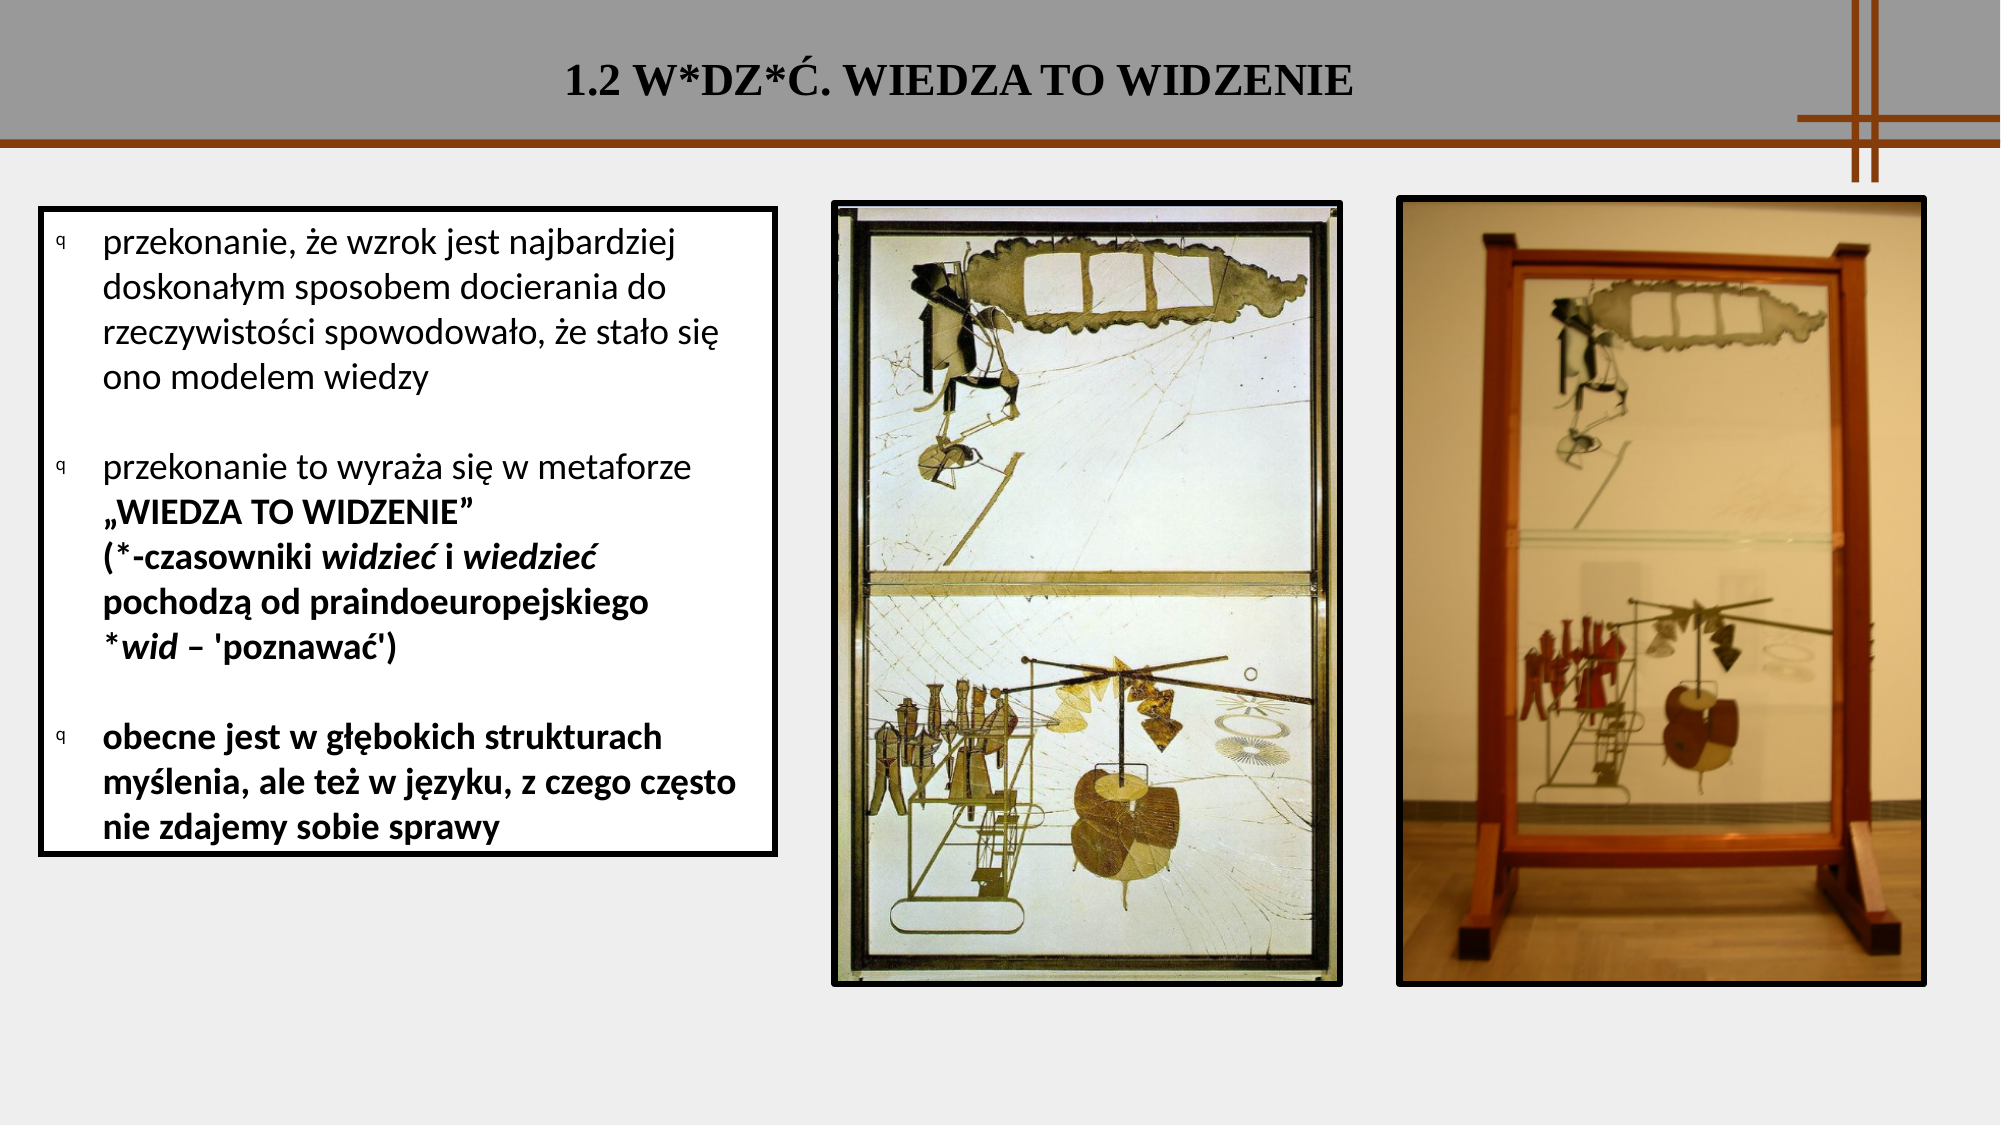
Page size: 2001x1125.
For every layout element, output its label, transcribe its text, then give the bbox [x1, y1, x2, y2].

text_box [0, 0, 2001, 183]
text_box przekonanie, że wzrok jest najbardziej doskonałym sposobem docierania do rzeczywistości spowodowało, że stało się ono modelem wiedzy przekonanie to wyraża się w metaforze „WIEDZA TO WIDZENIE” (*-czasowniki widzieć i wiedzieć pochodzą od praindoeuropejskiego *wid – 'poznawać') obecne jest w głębokich strukturach myślenia, ale też w języku, z czego często nie zdajemy sobie sprawy [40, 209, 776, 855]
text_box 1.2 W*DZ*Ć. WIEDZA TO WIDZENIE [173, 41, 1747, 112]
picture [1402, 201, 1921, 981]
picture [837, 205, 1337, 981]
